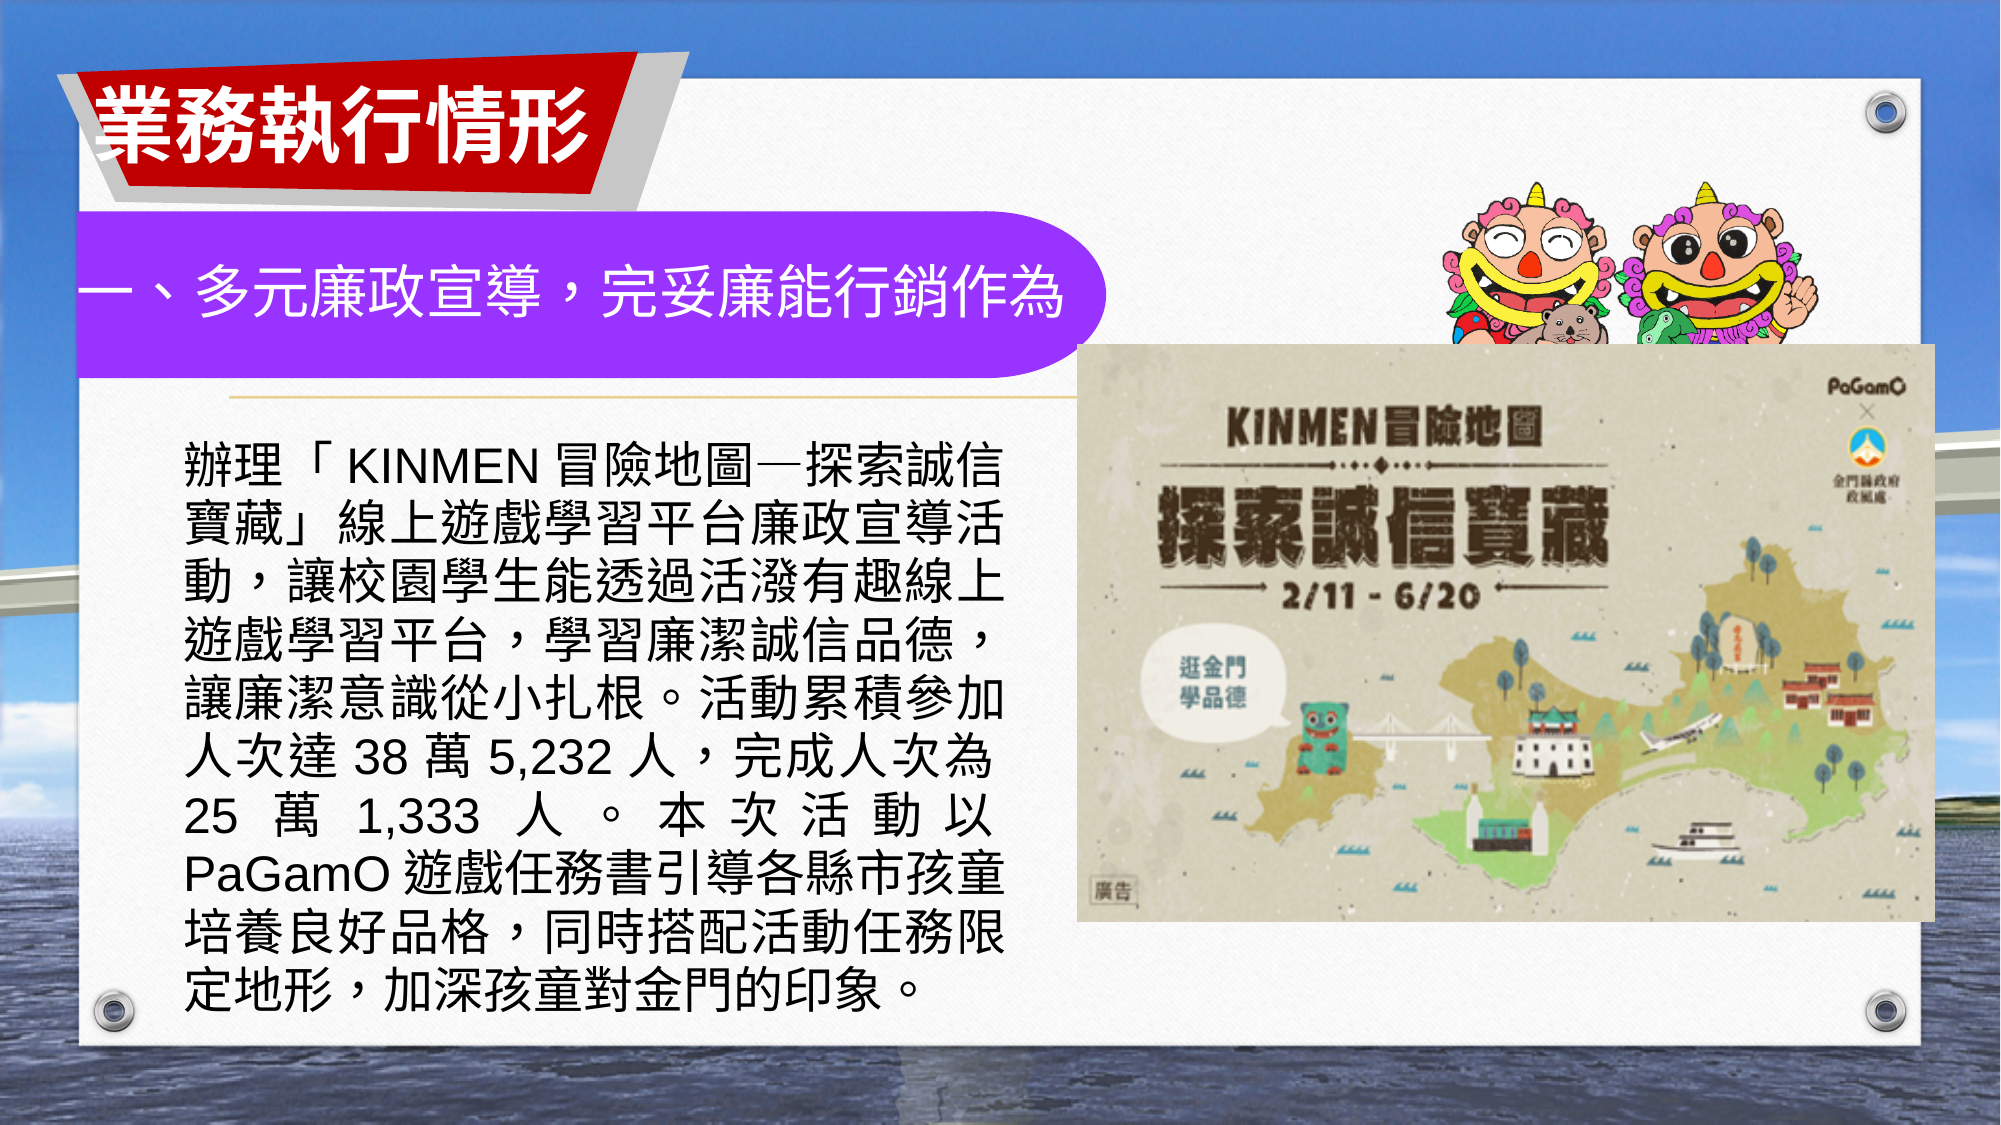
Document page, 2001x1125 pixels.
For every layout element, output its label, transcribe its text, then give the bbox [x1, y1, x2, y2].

text_box 業務執行情形 [76, 51, 638, 194]
text_box 業務執行情形 [99, 122, 128, 130]
picture [0, 0, 2001, 1125]
text_box 辦理「KINMEN冒險地圖—探索誠信寶藏」線上遊戲學習平台廉政宣導活動，讓校園學生能透過活潑有趣線上遊戲學習平台，學習廉潔誠信品德，讓廉潔意識從小扎根。活動累積參加人次達38萬5,232人，完成人次為25萬1,333人。本次活動以PaGamO遊戲任務書引導各縣市孩童培養良好品格，同時搭配活動任務限定地形，加深孩童對金門的印象。 [168, 427, 1021, 1026]
text_box 業務執行情形 [122, 107, 144, 114]
text_box [56, 51, 1107, 379]
text_box 一、多元廉政宣導，完妥廉能行銷作為 [76, 236, 1067, 345]
